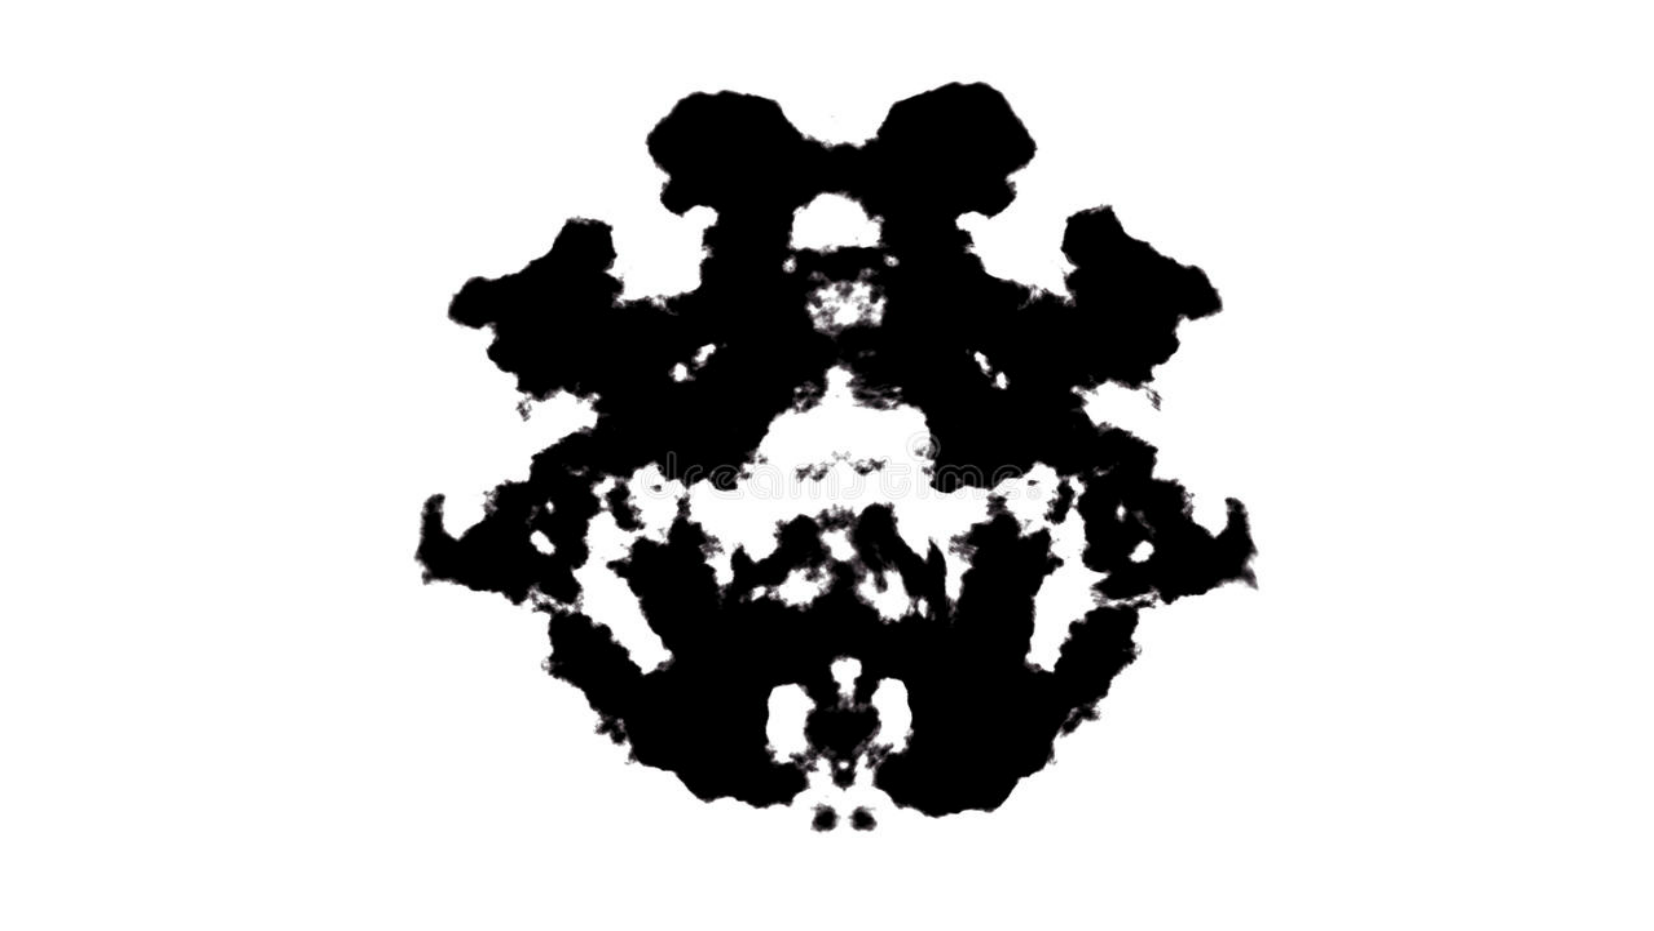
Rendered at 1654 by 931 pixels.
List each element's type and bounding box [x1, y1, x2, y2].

picture [324, 0, 1359, 931]
